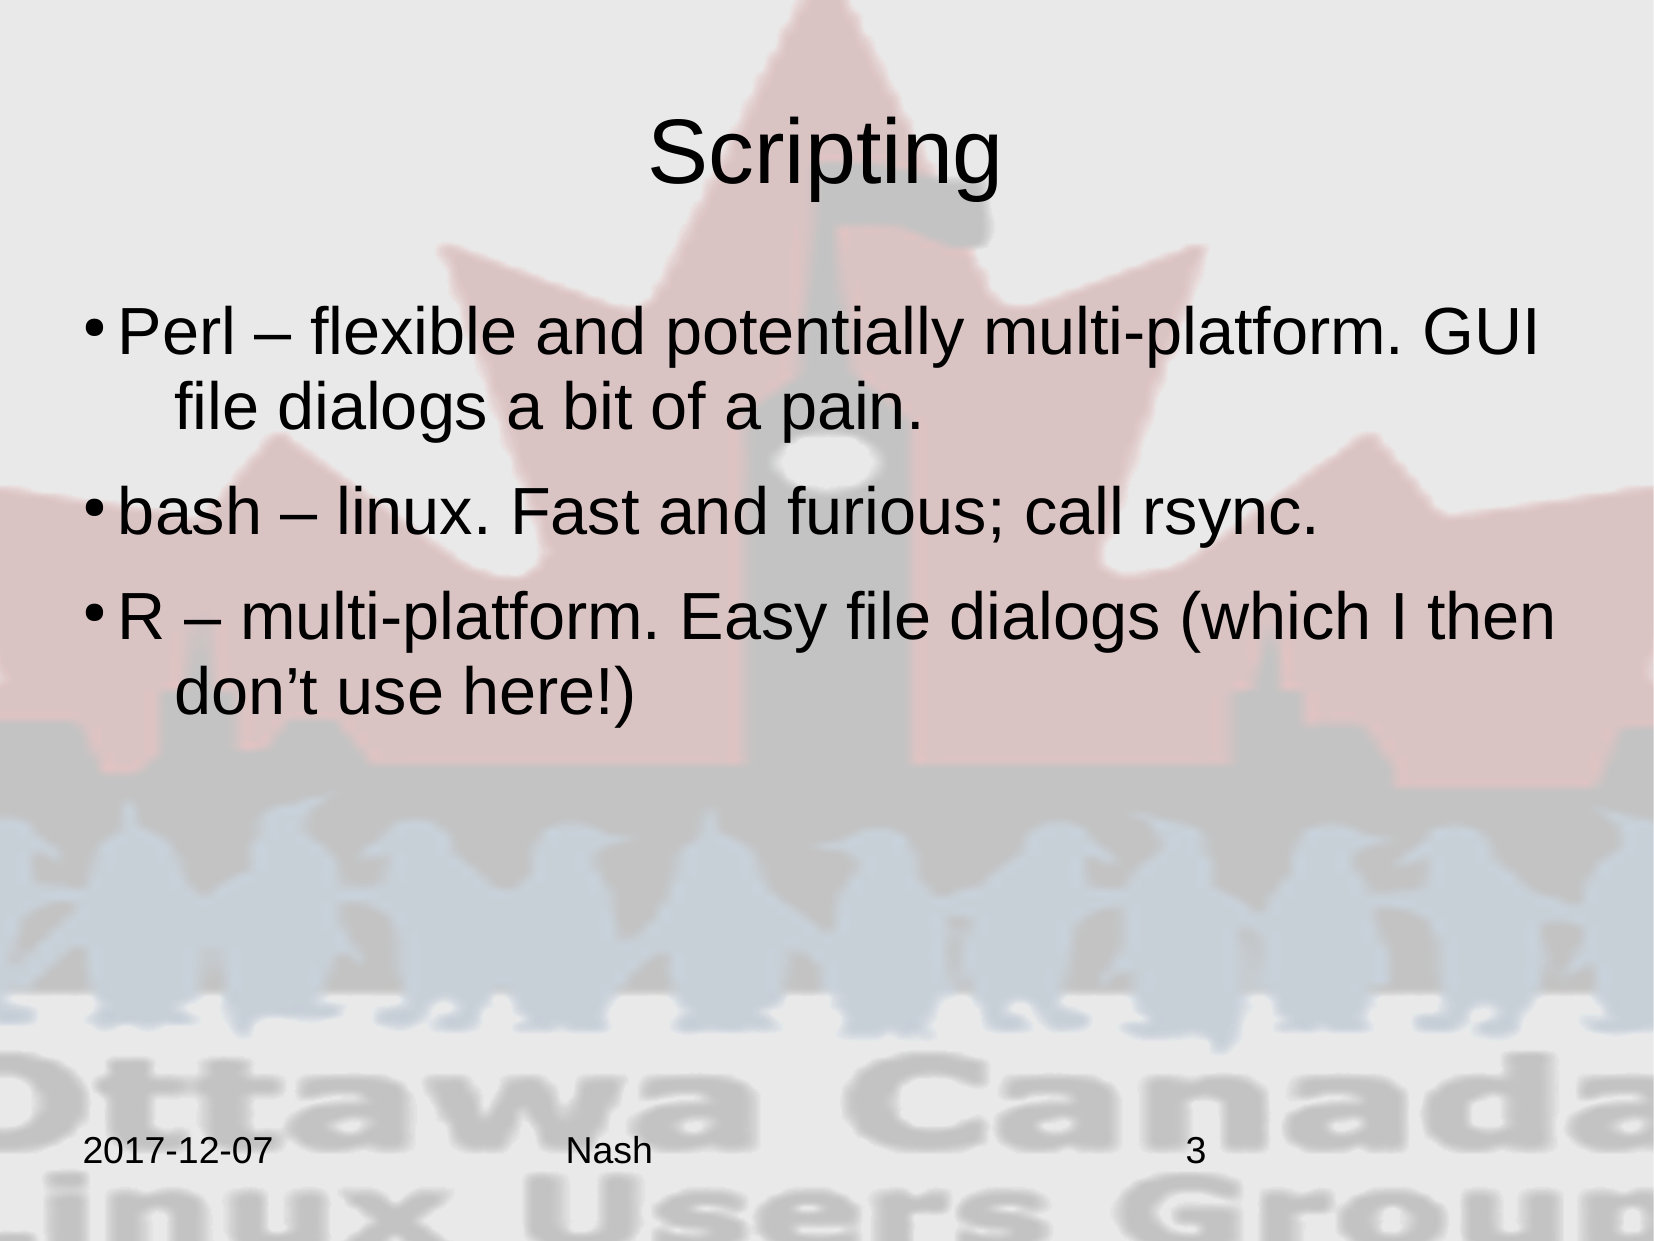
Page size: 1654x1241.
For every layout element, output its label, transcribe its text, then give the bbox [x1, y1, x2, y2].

picture [0, 0, 1654, 1241]
title Scripting [82, 49, 1570, 256]
list Perl – flexible and potentially multi-platform. GUI file dialogs a bit of a pain. bash – linux. Fast and furious; call rsync. R – multi-platform. Easy file dialogs (which I then don’t use here!) [82, 290, 1570, 1009]
